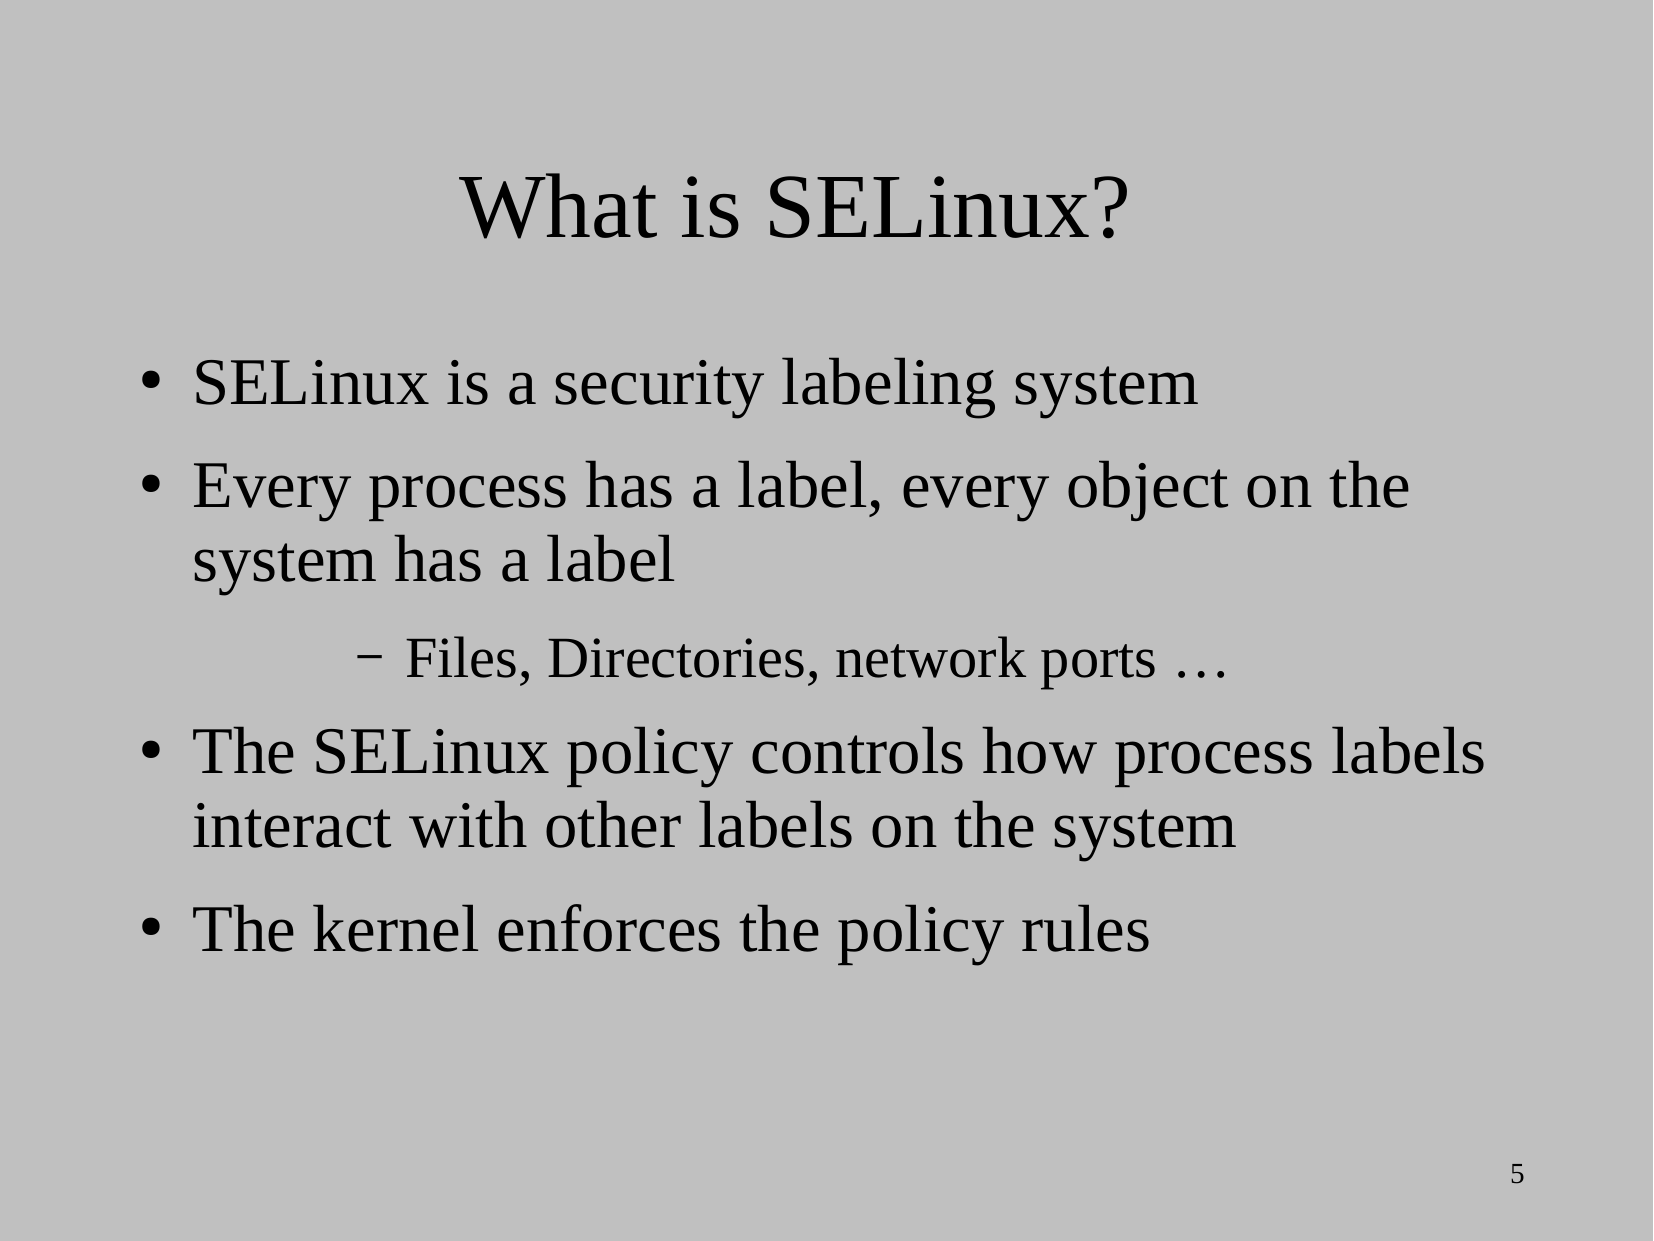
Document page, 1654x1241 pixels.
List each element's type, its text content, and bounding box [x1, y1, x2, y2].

list SELinux is a security labeling system Every process has a label, every object on the system has a label Files, Directories, network ports … The SELinux policy controls how process labels interact with other labels on the system The kernel enforces the policy rules [121, 344, 1534, 1164]
title What is SELinux? [312, 102, 1279, 310]
